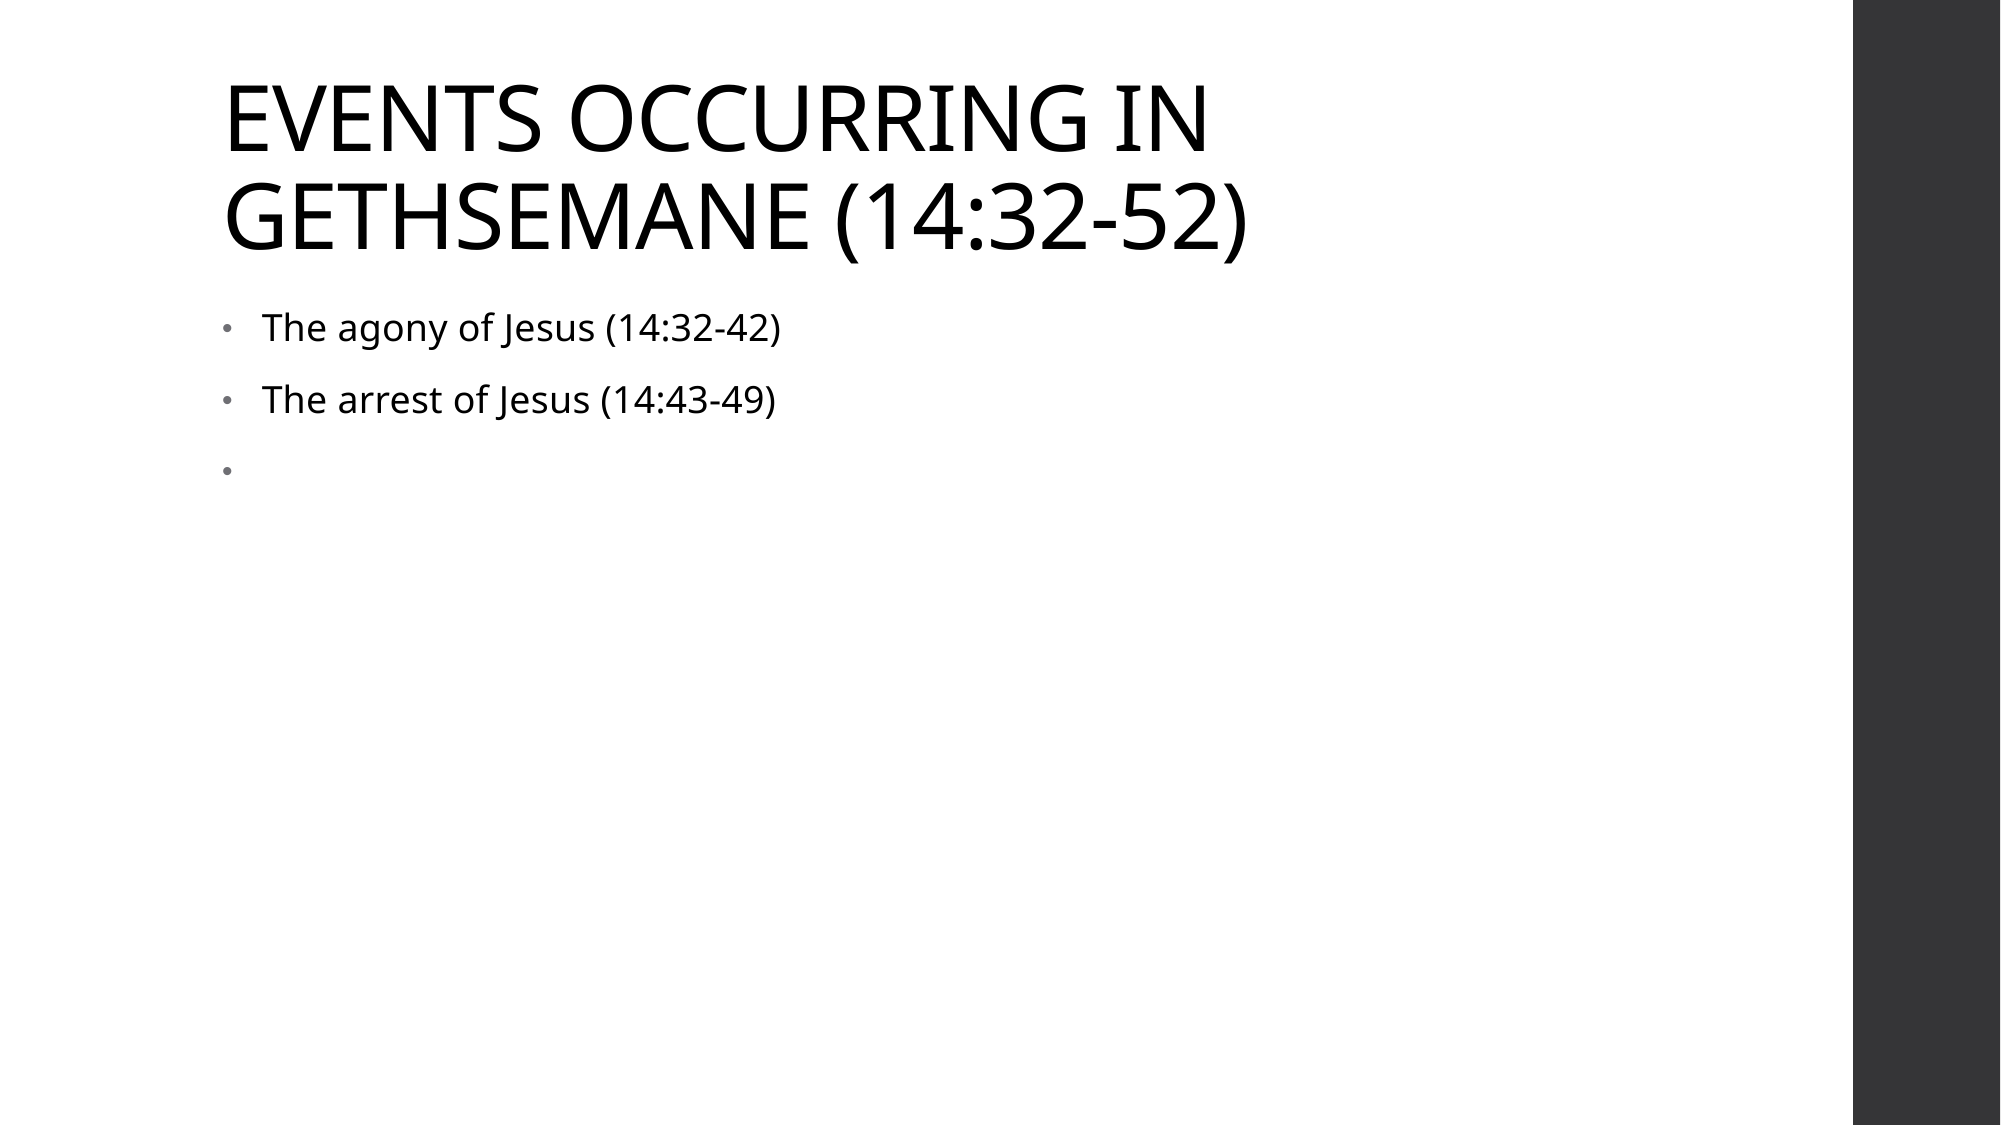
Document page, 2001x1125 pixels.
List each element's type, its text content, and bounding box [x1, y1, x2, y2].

list The agony of Jesus (14:32-42) The arrest of Jesus (14:43-49) [206, 299, 1617, 1014]
title EVENTS OCCURRING IN GETHSEMANE (14:32-52) [206, 60, 1797, 278]
